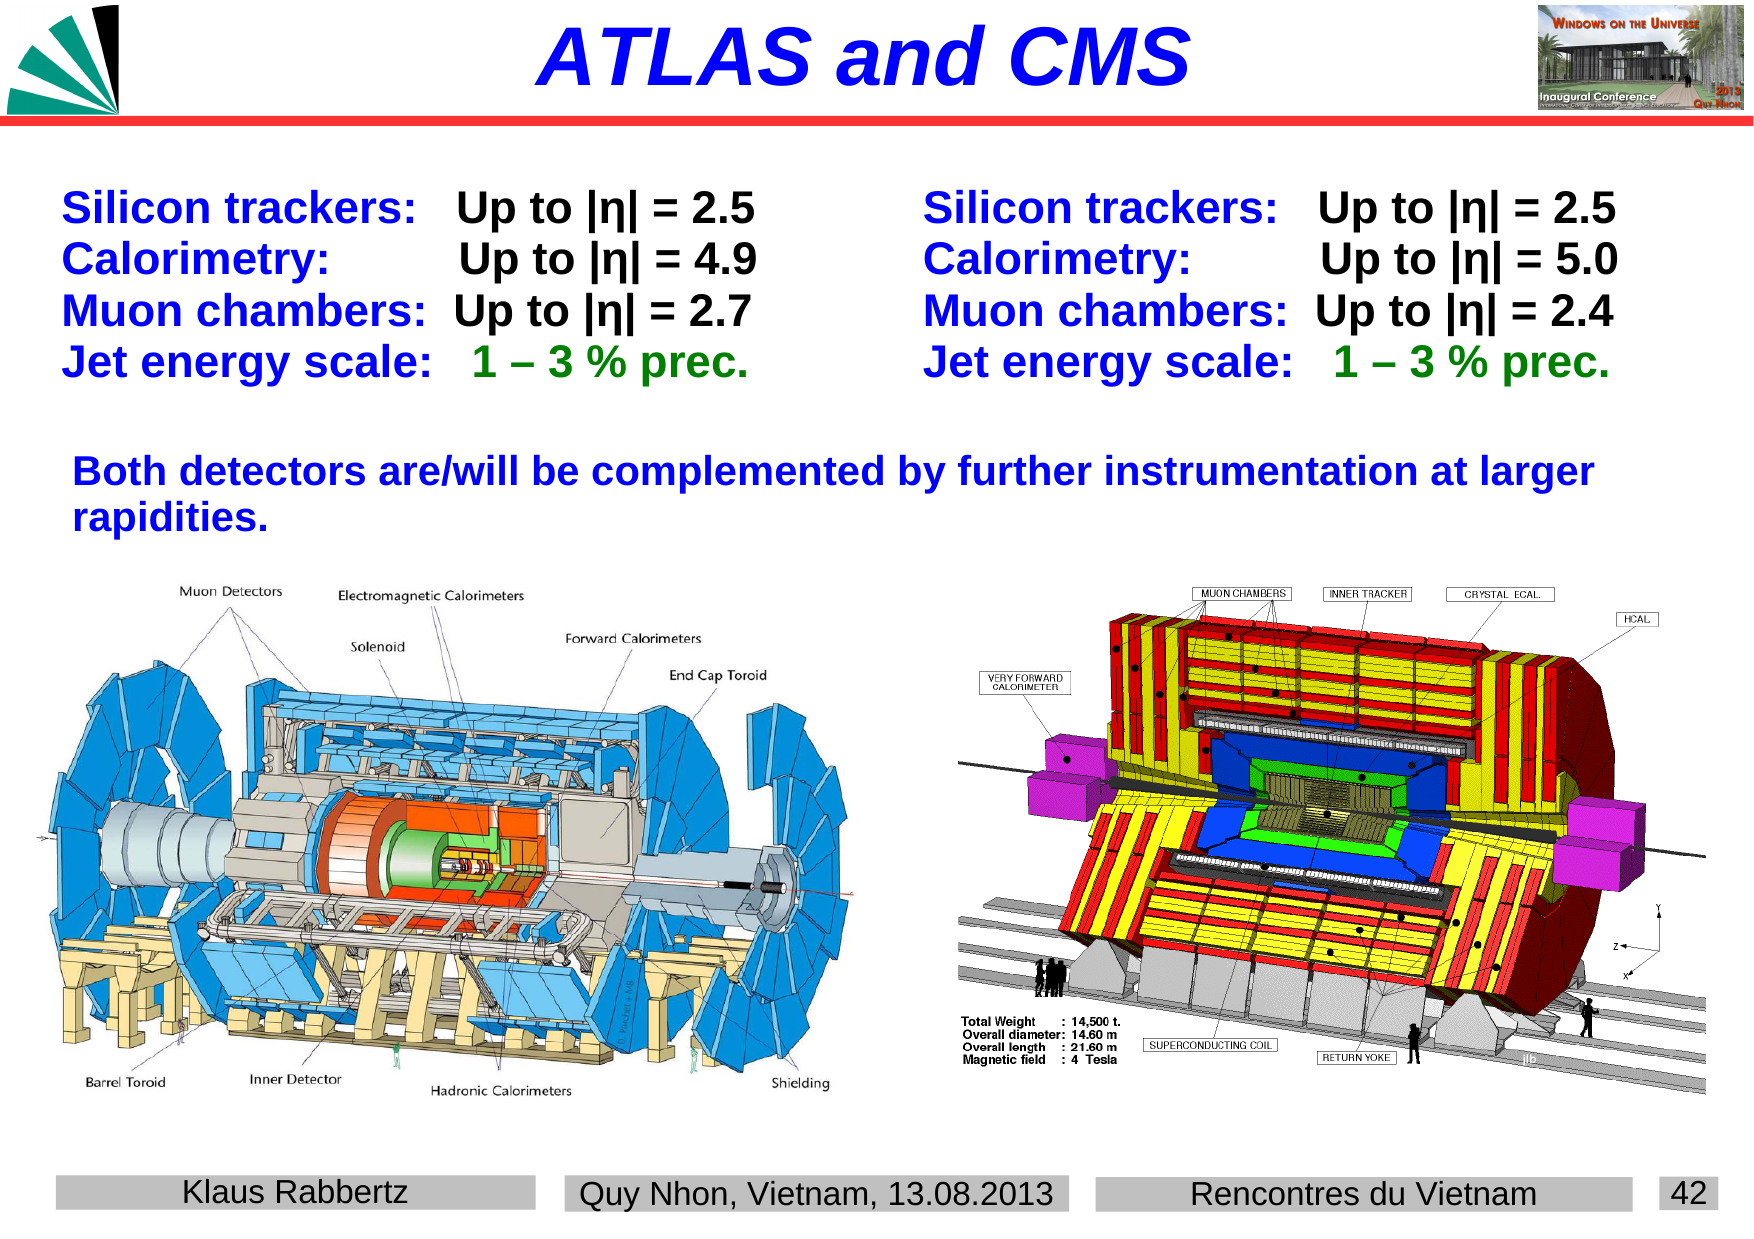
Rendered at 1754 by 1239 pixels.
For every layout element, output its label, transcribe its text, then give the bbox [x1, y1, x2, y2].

picture [1606, 5, 1744, 110]
text_box Both detectors are/will be complemented by further instrumentation at larger rapidities. [60, 441, 1679, 547]
title ATLAS and CMS [123, 0, 1606, 114]
text_box Silicon trackers: Up to |η| = 2.5 Calorimetry: Up to |η| = 5.0 Muon chambers: Up to |η| = 2.4 Jet energy scale: 1 – 3 % prec. [911, 176, 1632, 393]
text_box Silicon trackers: Up to |η| = 2.5 Calorimetry: Up to |η| = 4.9 Muon chambers: Up to |η| = 2.7 Jet energy scale: 1 – 3 % prec. [49, 176, 770, 393]
picture [958, 566, 1706, 1110]
picture [7, 5, 119, 116]
picture [24, 572, 859, 1110]
